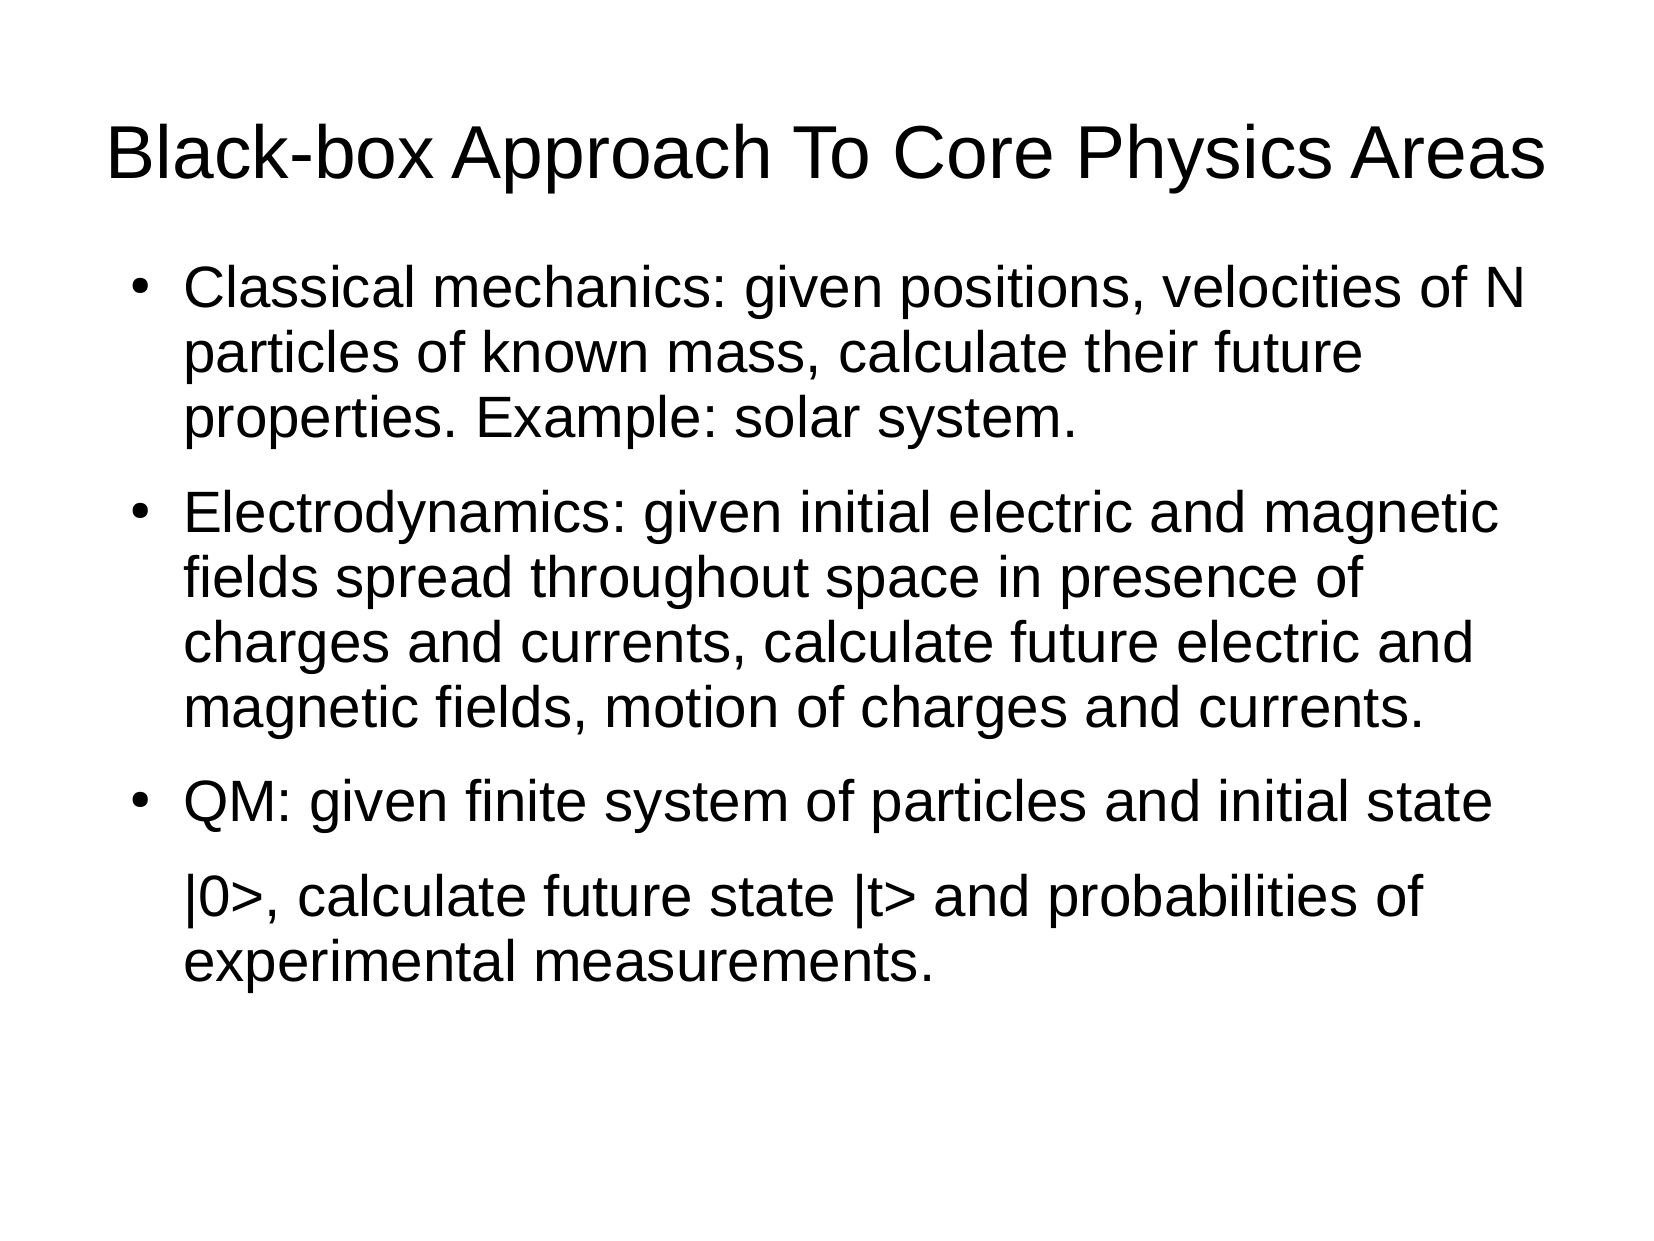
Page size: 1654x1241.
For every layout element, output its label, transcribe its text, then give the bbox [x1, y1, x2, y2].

list Classical mechanics: given positions, velocities of N particles of known mass, calculate their future properties. Example: solar system. Electrodynamics: given initial electric and magnetic fields spread throughout space in presence of charges and currents, calculate future electric and magnetic fields, motion of charges and currents. QM: given finite system of particles and initial state |0>, calculate future state |t> and probabilities of experimental measurements. [112, 254, 1538, 1059]
title Black-box Approach To Core Physics Areas [82, 56, 1571, 250]
